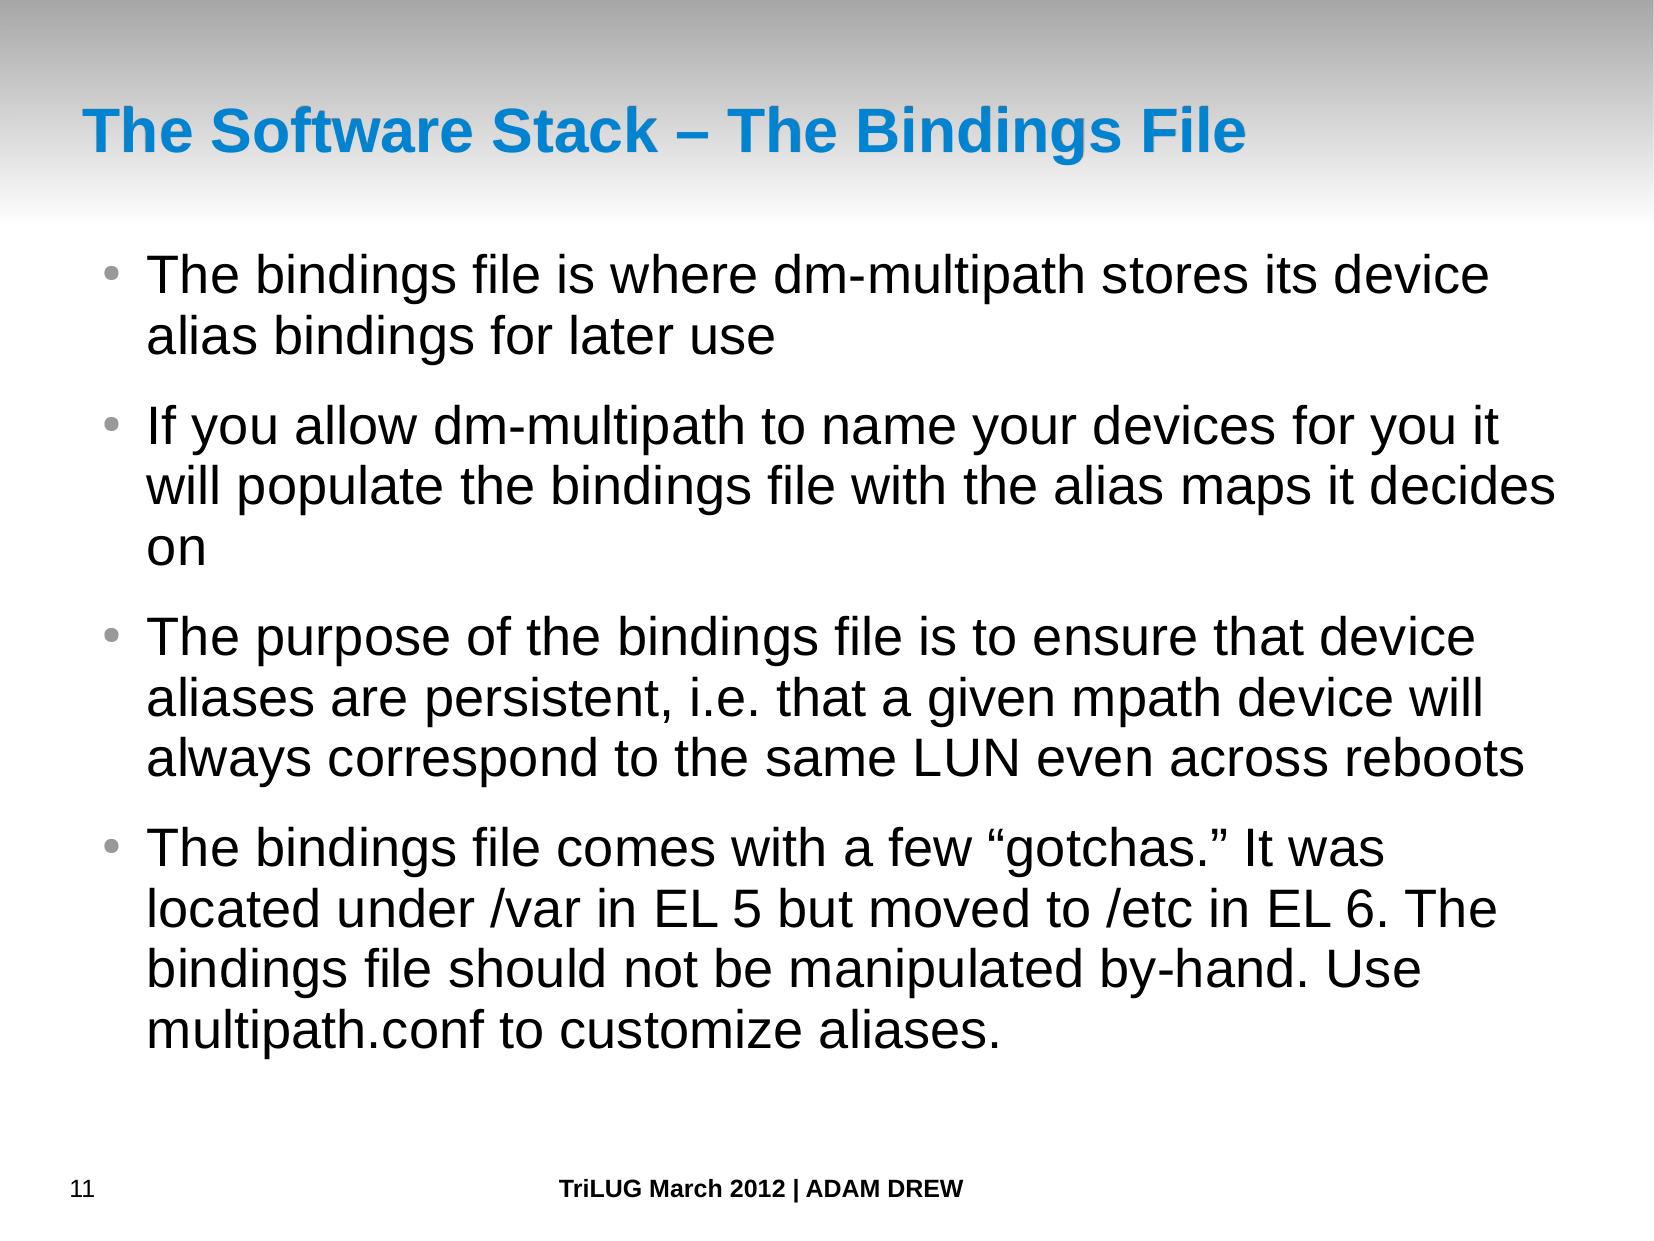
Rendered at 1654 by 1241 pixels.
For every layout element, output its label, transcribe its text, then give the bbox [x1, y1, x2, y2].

list The bindings file is where dm-multipath stores its device alias bindings for later use If you allow dm-multipath to name your devices for you it will populate the bindings file with the alias maps it decides on The purpose of the bindings file is to ensure that device aliases are persistent, i.e. that a given mpath device will always correspond to the same LUN even across reboots The bindings file comes with a few “gotchas.” It was located under /var in EL 5 but moved to /etc in EL 6. The bindings file should not be manipulated by-hand. Use multipath.conf to customize aliases. [86, 244, 1576, 1060]
title The Software Stack – The Bindings File [82, 37, 1571, 226]
picture [0, 0, 1654, 225]
